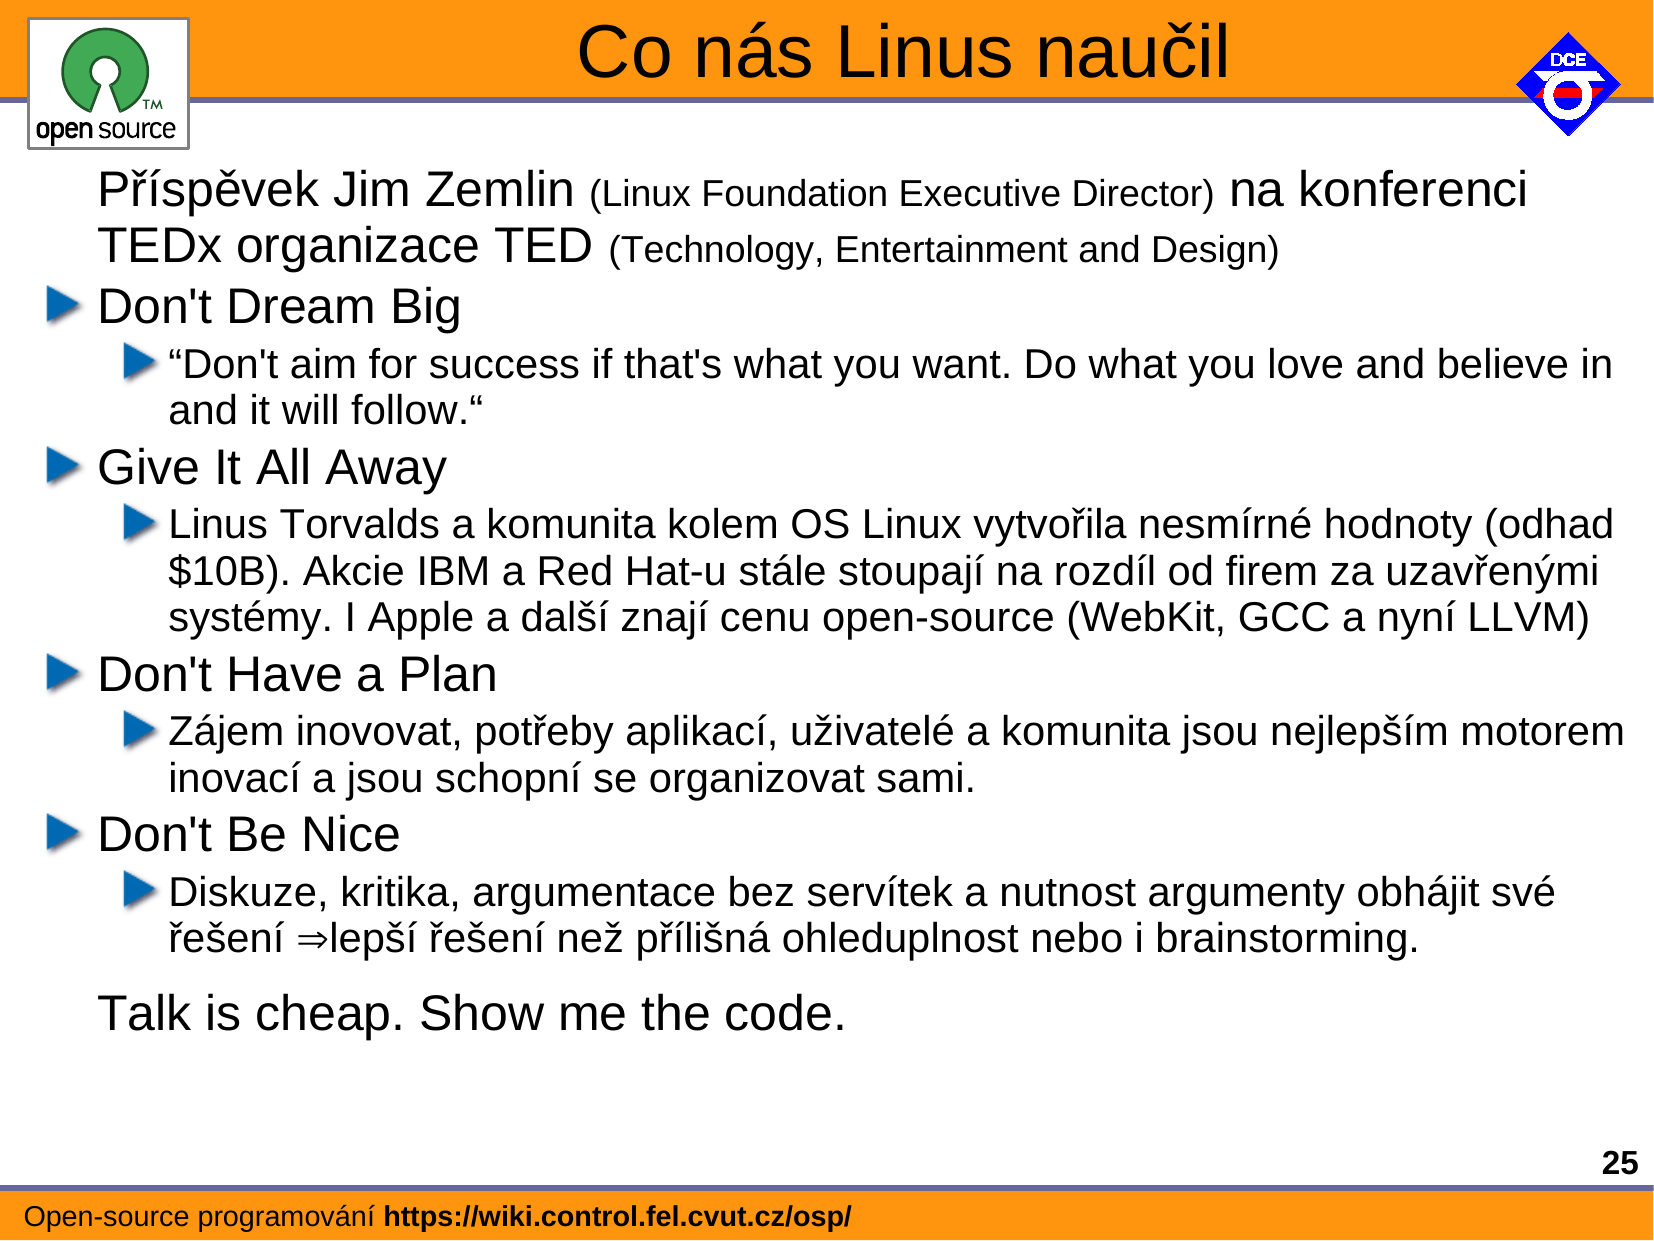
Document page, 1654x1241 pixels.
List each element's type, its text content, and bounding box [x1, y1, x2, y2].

list Příspěvek Jim Zemlin (Linux Foundation Executive Director) na konferenci TEDx organizace TED (Technology, Entertainment and Design) Don't Dream Big “Don't aim for success if that's what you want. Do what you love and believe in and it will follow.“ Give It All Away Linus Torvalds a komunita kolem OS Linux vytvořila nesmírné hodnoty (odhad $10B). Akcie IBM a Red Hat-u stále stoupají na rozdíl od firem za uzavřenými systémy. I Apple a další znají cenu open-source (WebKit, GCC a nyní LLVM) Don't Have a Plan Zájem inovovat, potřeby aplikací, uživatelé a komunita jsou nejlepším motorem inovací a jsou schopní se organizovat sami. Don't Be Nice Diskuze, kritika, argumentace bez servítek a nutnost argumenty obhájit své řešení ⇒lepší řešení než přílišná ohleduplnost nebo i brainstorming. Talk is cheap. Show me the code. [26, 161, 1627, 1155]
title Co nás Linus naučil [178, 5, 1631, 97]
